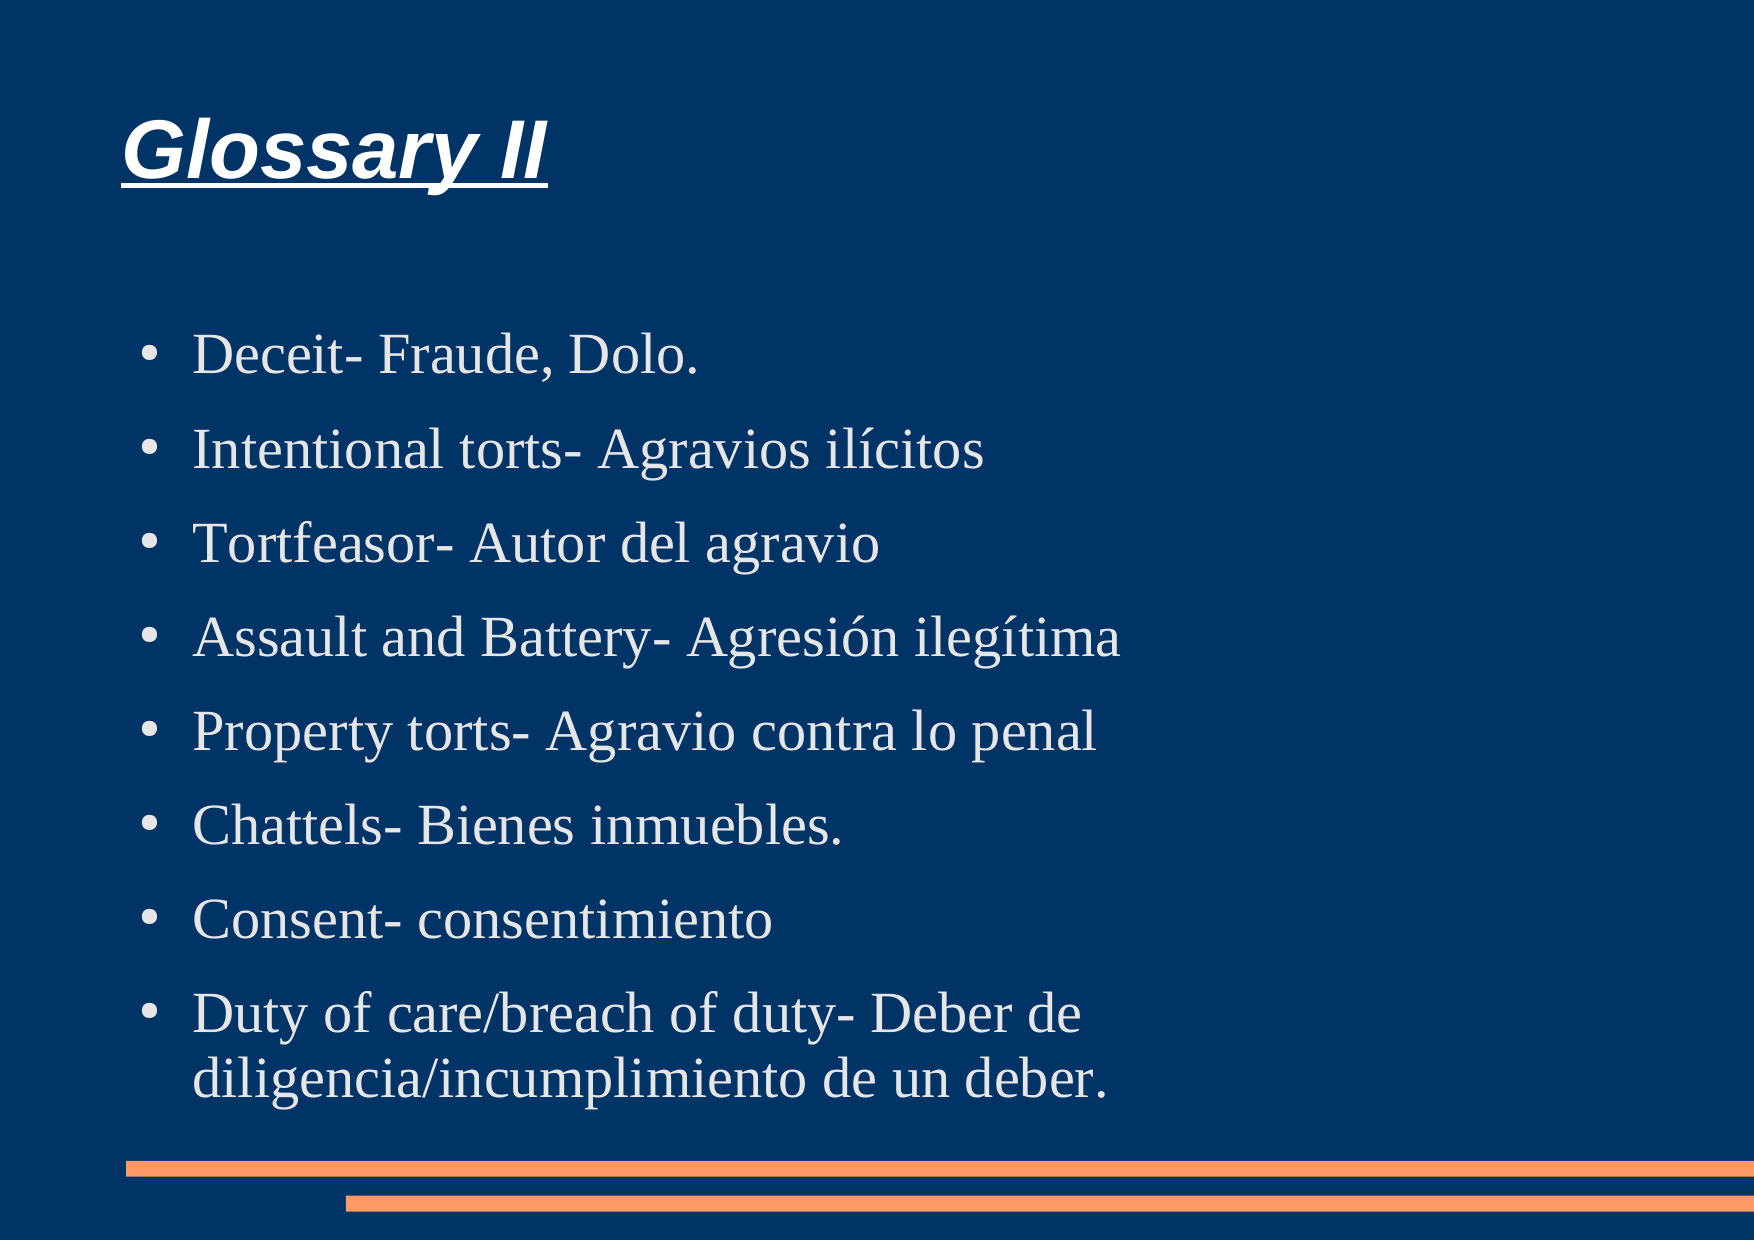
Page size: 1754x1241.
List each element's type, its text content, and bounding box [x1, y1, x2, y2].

list Deceit- Fraude, Dolo. Intentional torts- Agravios ilícitos Tortfeasor- Autor del agravio Assault and Battery- Agresión ilegítima Property torts- Agravio contra lo penal Chattels- Bienes inmuebles. Consent- consentimiento Duty of care/breach of duty- Deber de diligencia/incumplimiento de un deber. [121, 322, 1561, 1119]
title Glossary II [121, 53, 1534, 246]
